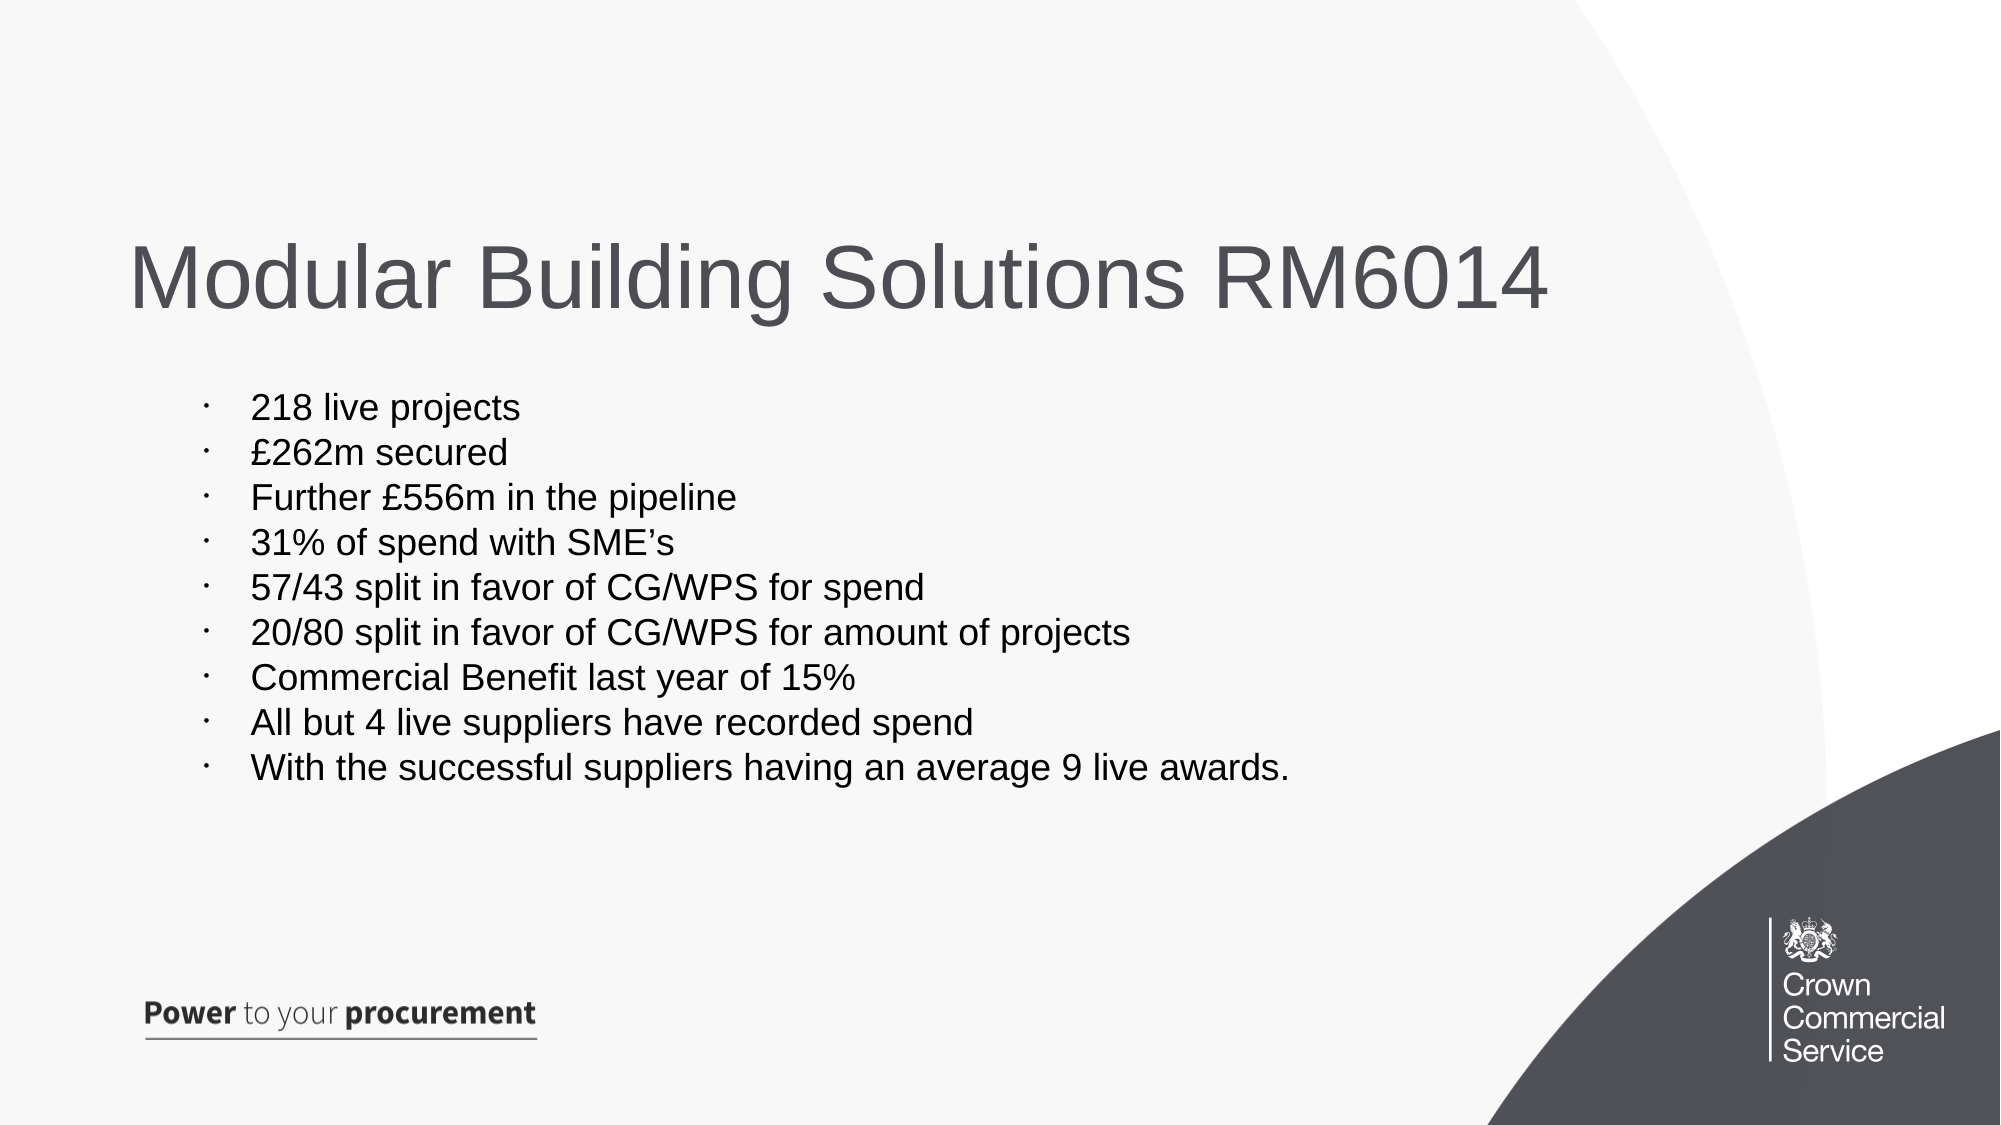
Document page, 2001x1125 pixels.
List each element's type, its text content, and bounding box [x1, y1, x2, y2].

subtitle 218 live projects £262m secured Further £556m in the pipeline 31% of spend with SME’s 57/43 split in favor of CG/WPS for spend 20/80 split in favor of CG/WPS for amount of projects Commercial Benefit last year of 15% All but 4 live suppliers have recorded spend With the successful suppliers having an average 9 live awards. [128, 383, 1465, 1063]
title Modular Building Solutions RM6014 [128, 219, 1922, 358]
